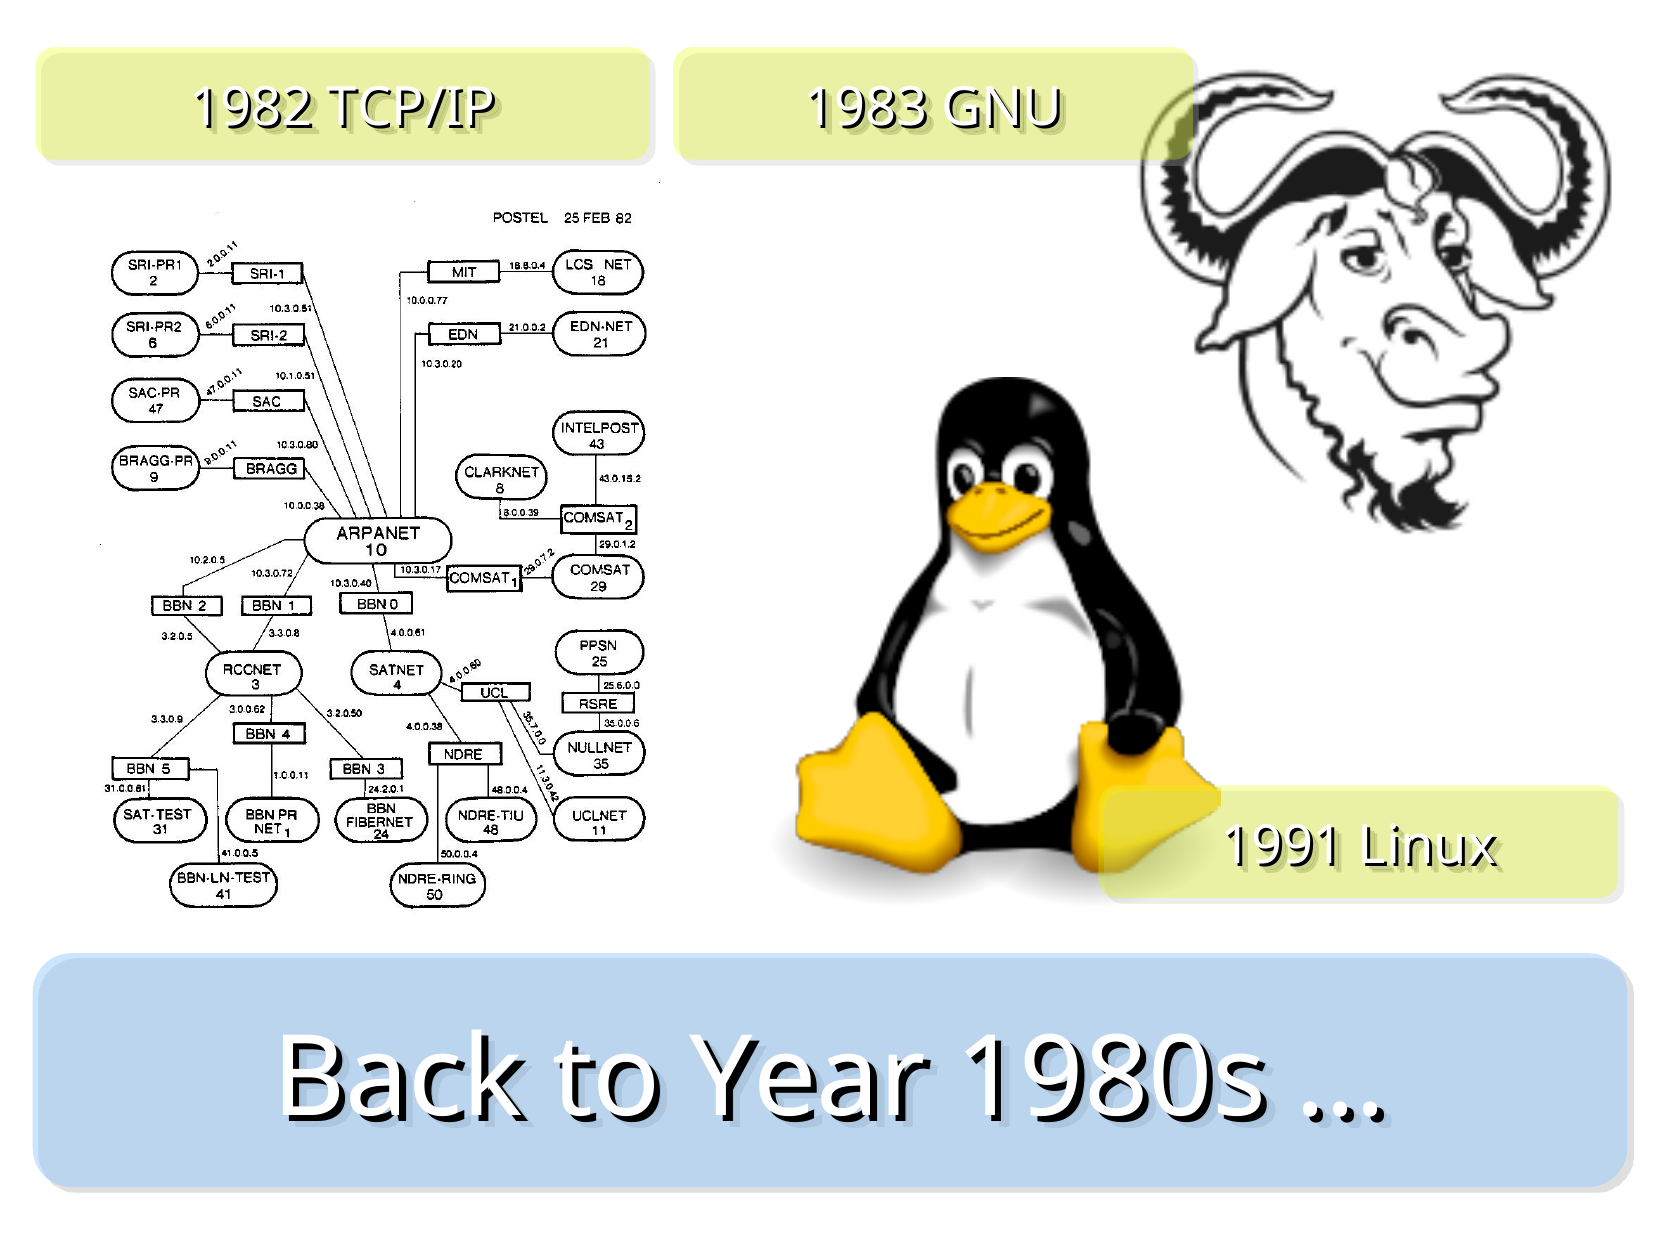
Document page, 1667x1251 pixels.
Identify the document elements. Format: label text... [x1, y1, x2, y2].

text_box 1991 Linux [1098, 785, 1619, 898]
text_box Back to Year 1980s ... [32, 953, 1628, 1188]
text_box 1983 GNU [673, 47, 1193, 160]
text_box 1982 TCP/IP [35, 47, 650, 160]
picture [767, 68, 1622, 910]
picture [90, 177, 675, 945]
